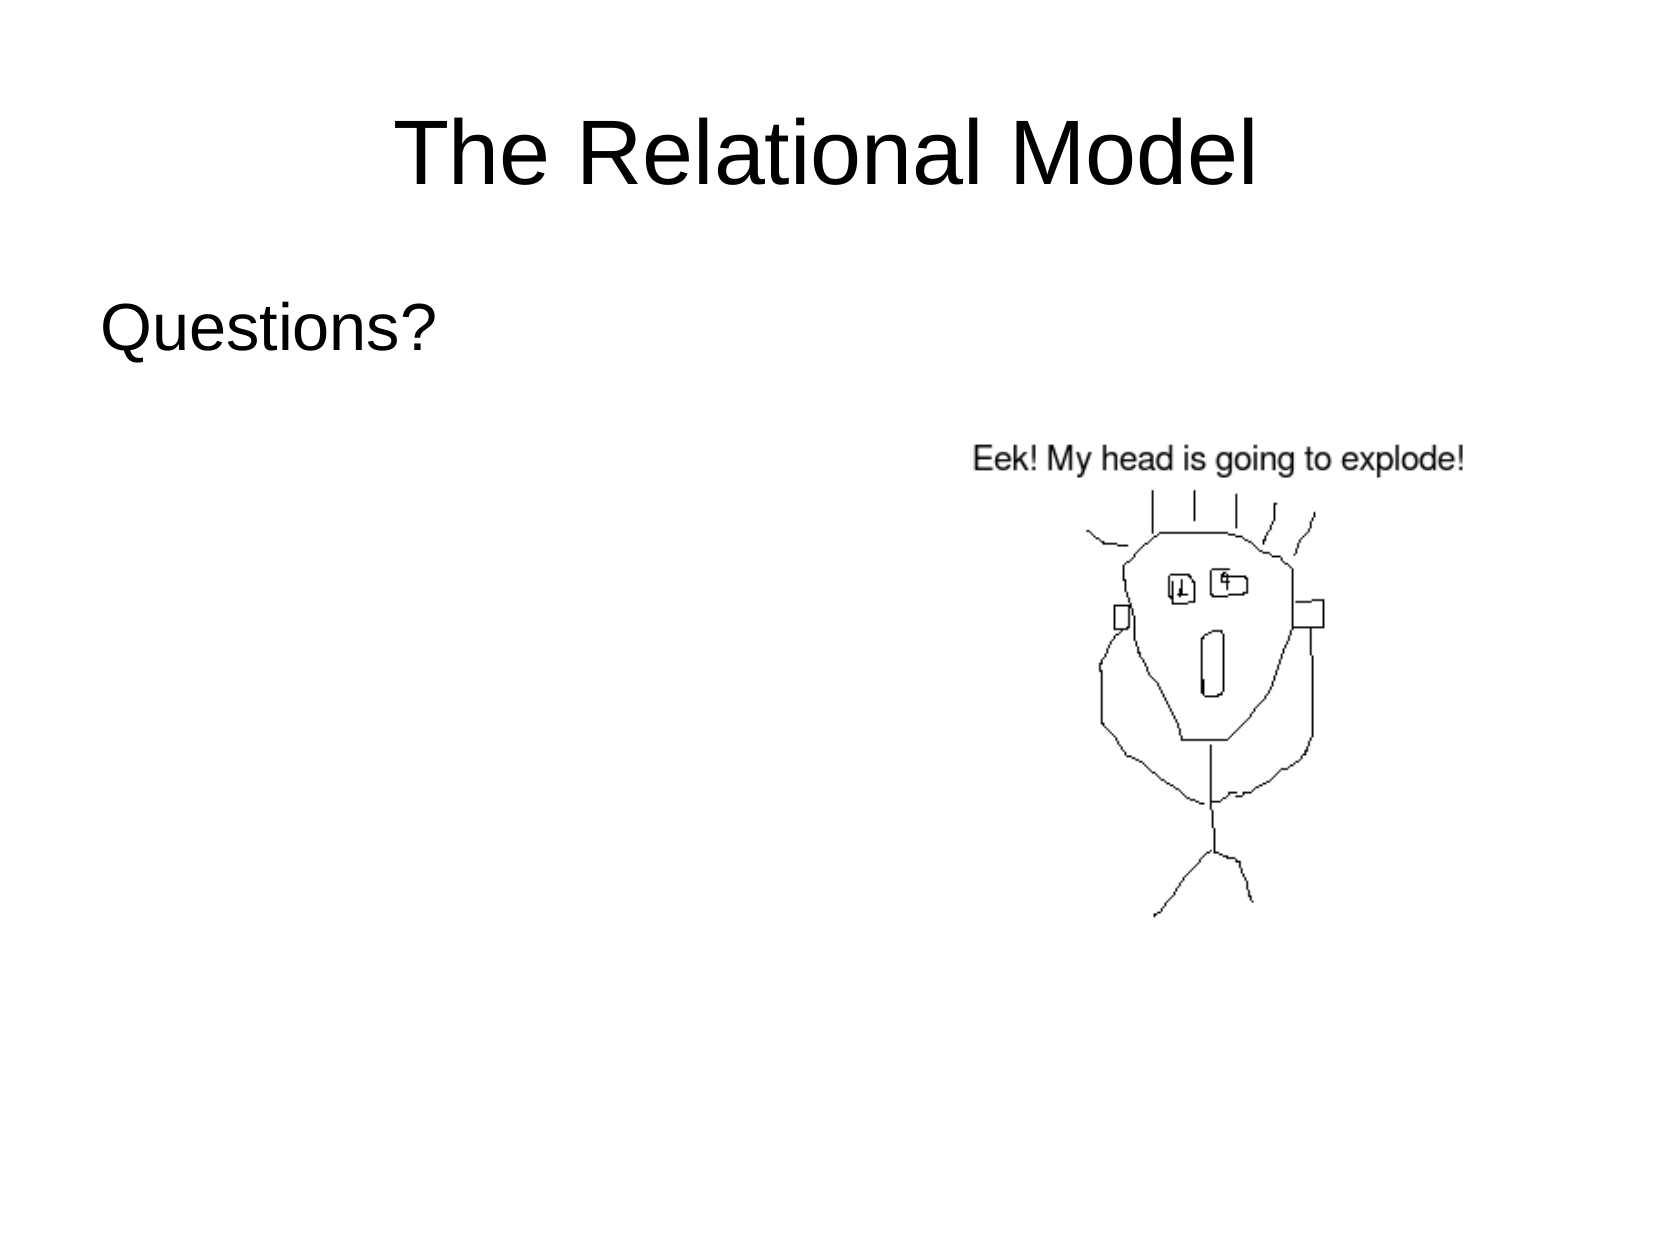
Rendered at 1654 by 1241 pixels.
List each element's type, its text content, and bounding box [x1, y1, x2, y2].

picture [845, 427, 1572, 972]
title The Relational Model [82, 49, 1571, 257]
list Questions? [82, 290, 809, 1109]
